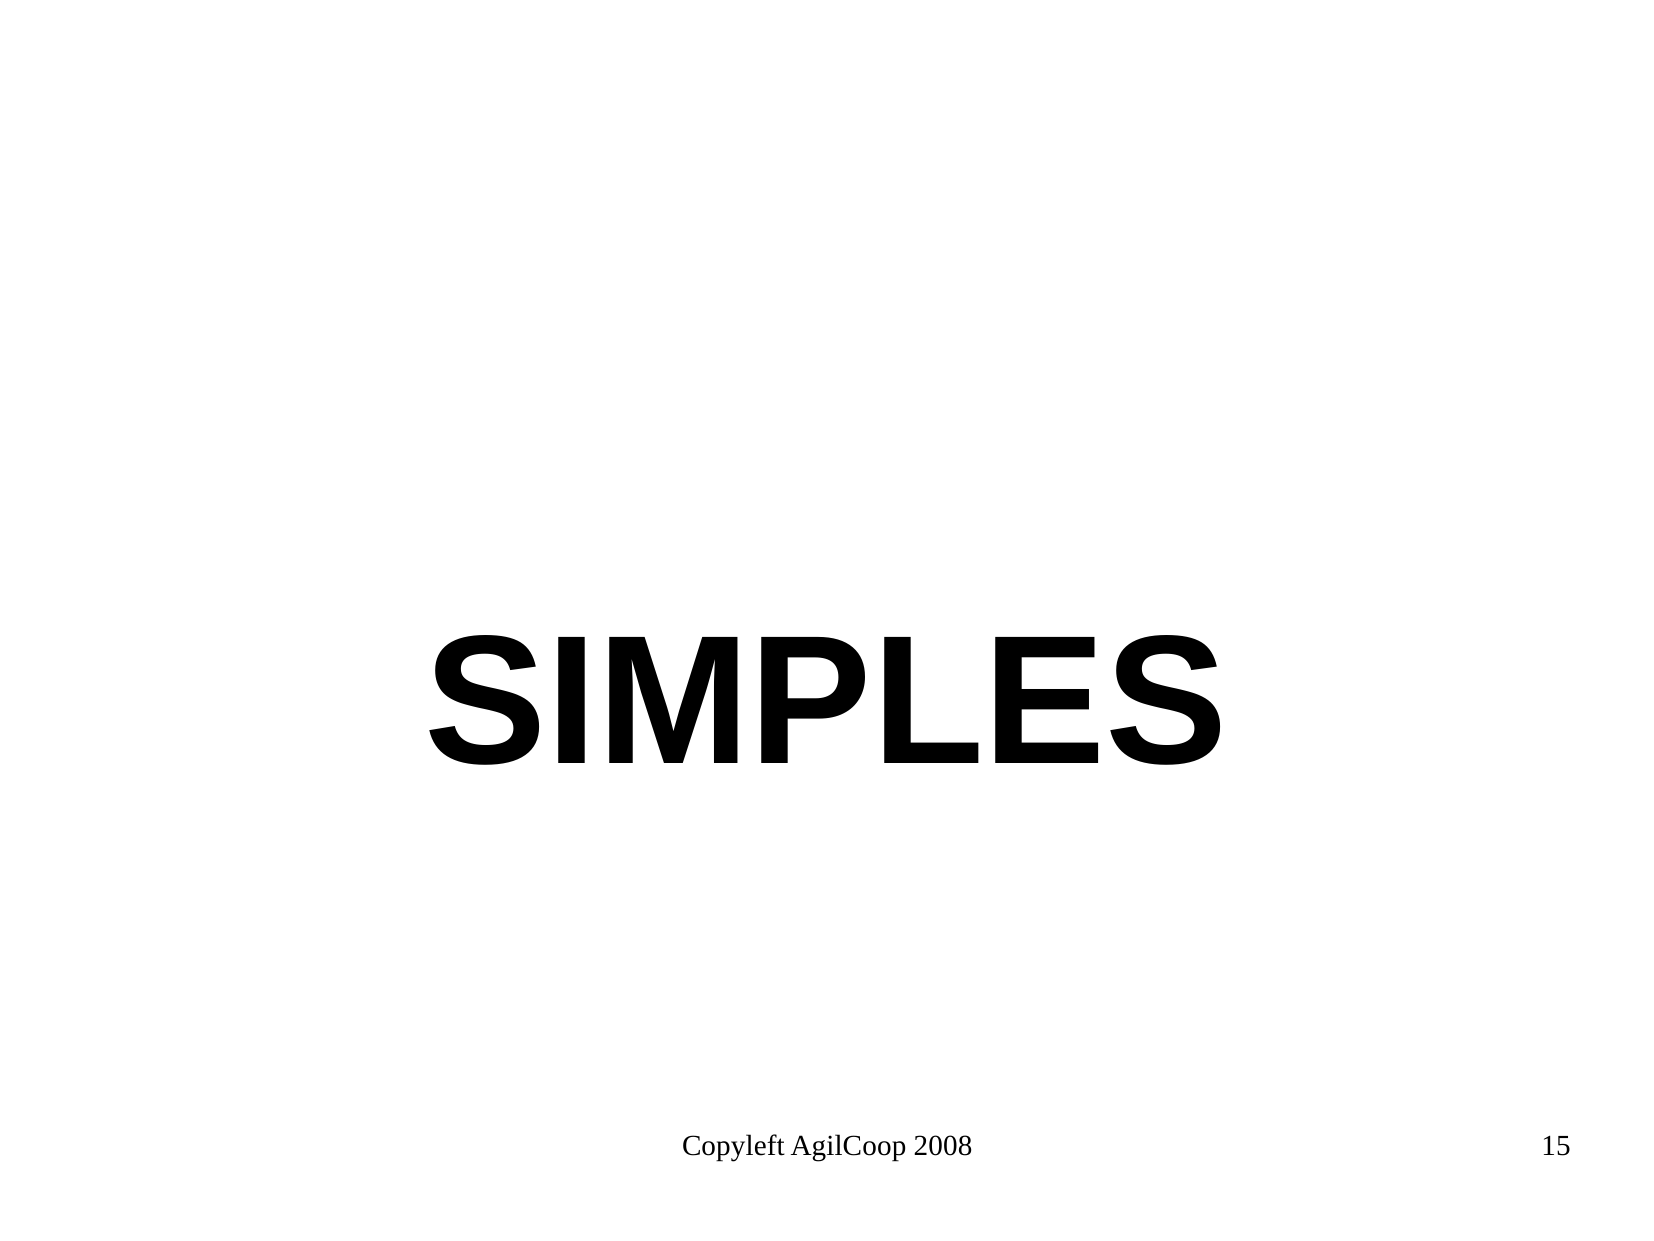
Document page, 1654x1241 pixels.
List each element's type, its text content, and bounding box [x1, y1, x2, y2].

subtitle SIMPLES [82, 297, 1571, 1102]
